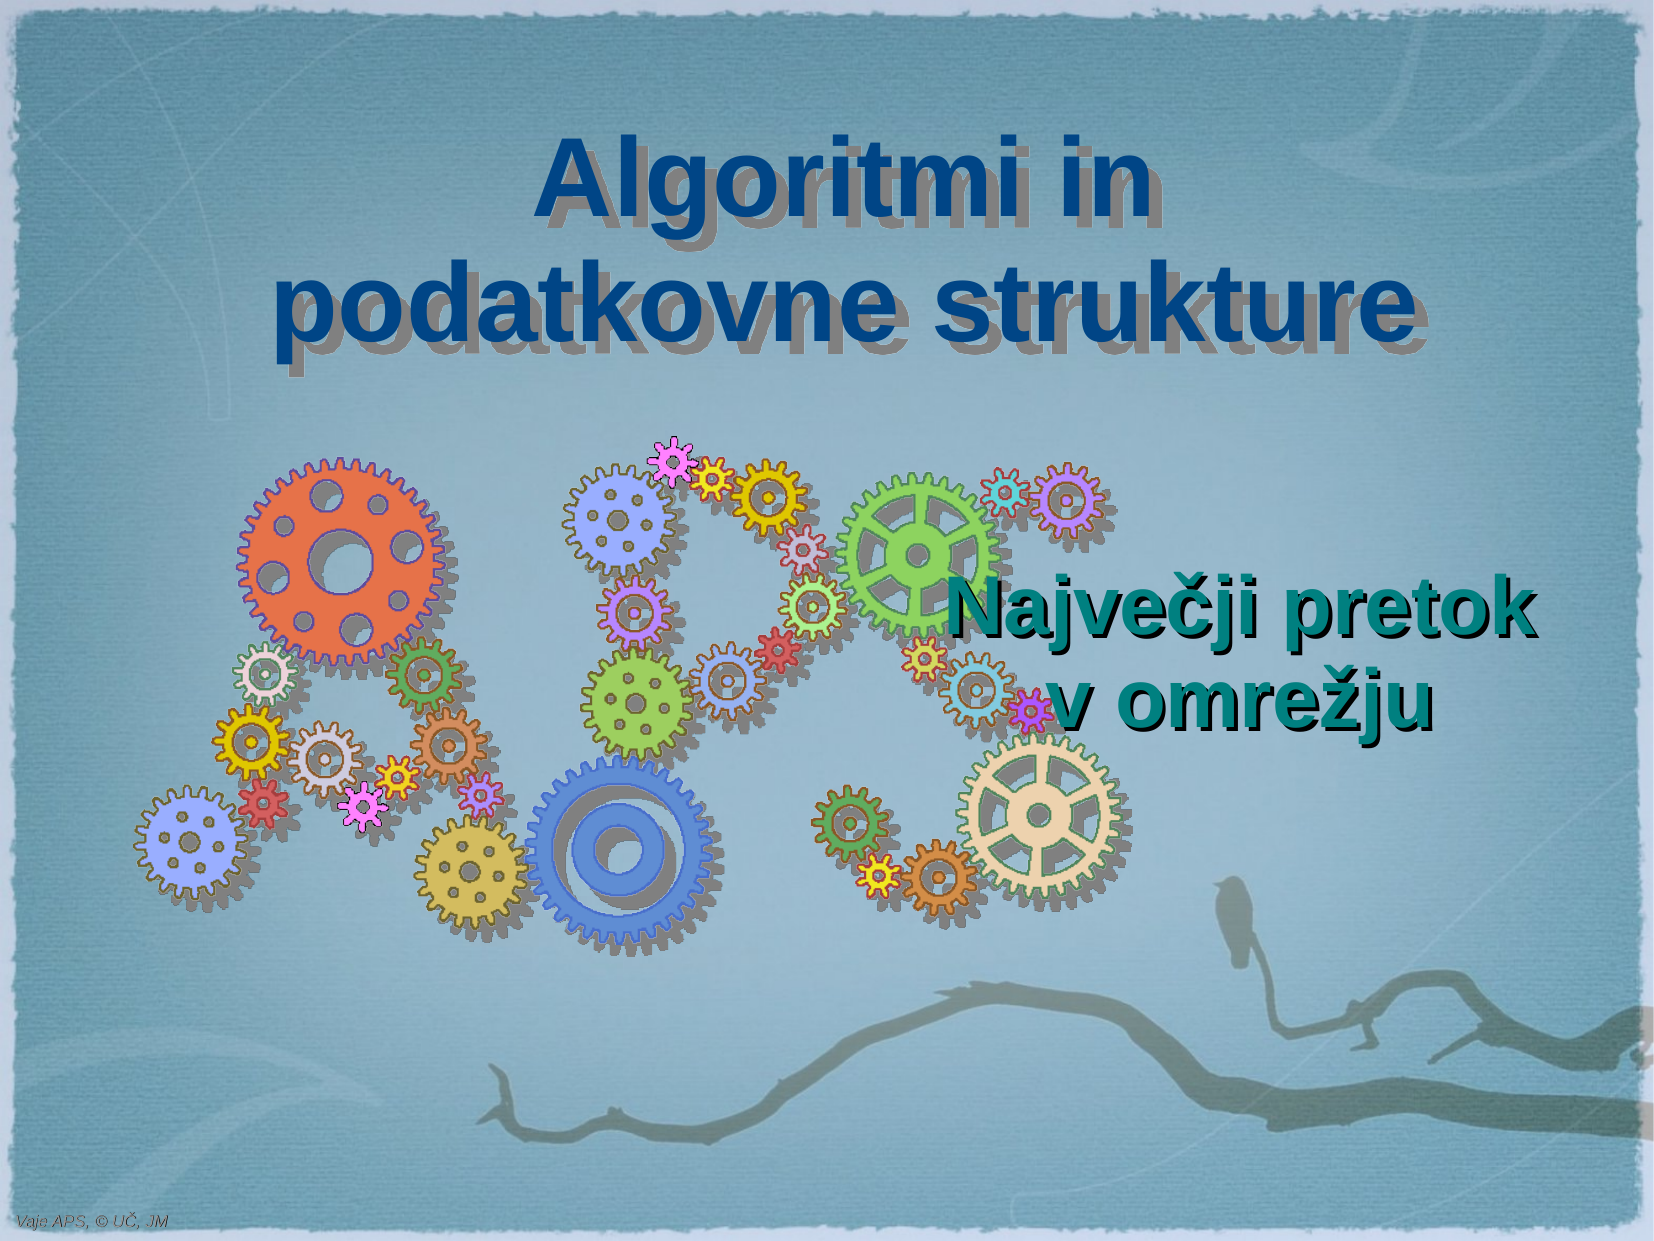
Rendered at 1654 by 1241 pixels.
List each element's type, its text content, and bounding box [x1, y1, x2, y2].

title Največji pretok v omrežju [803, 548, 1654, 756]
picture [0, 0, 1654, 1241]
